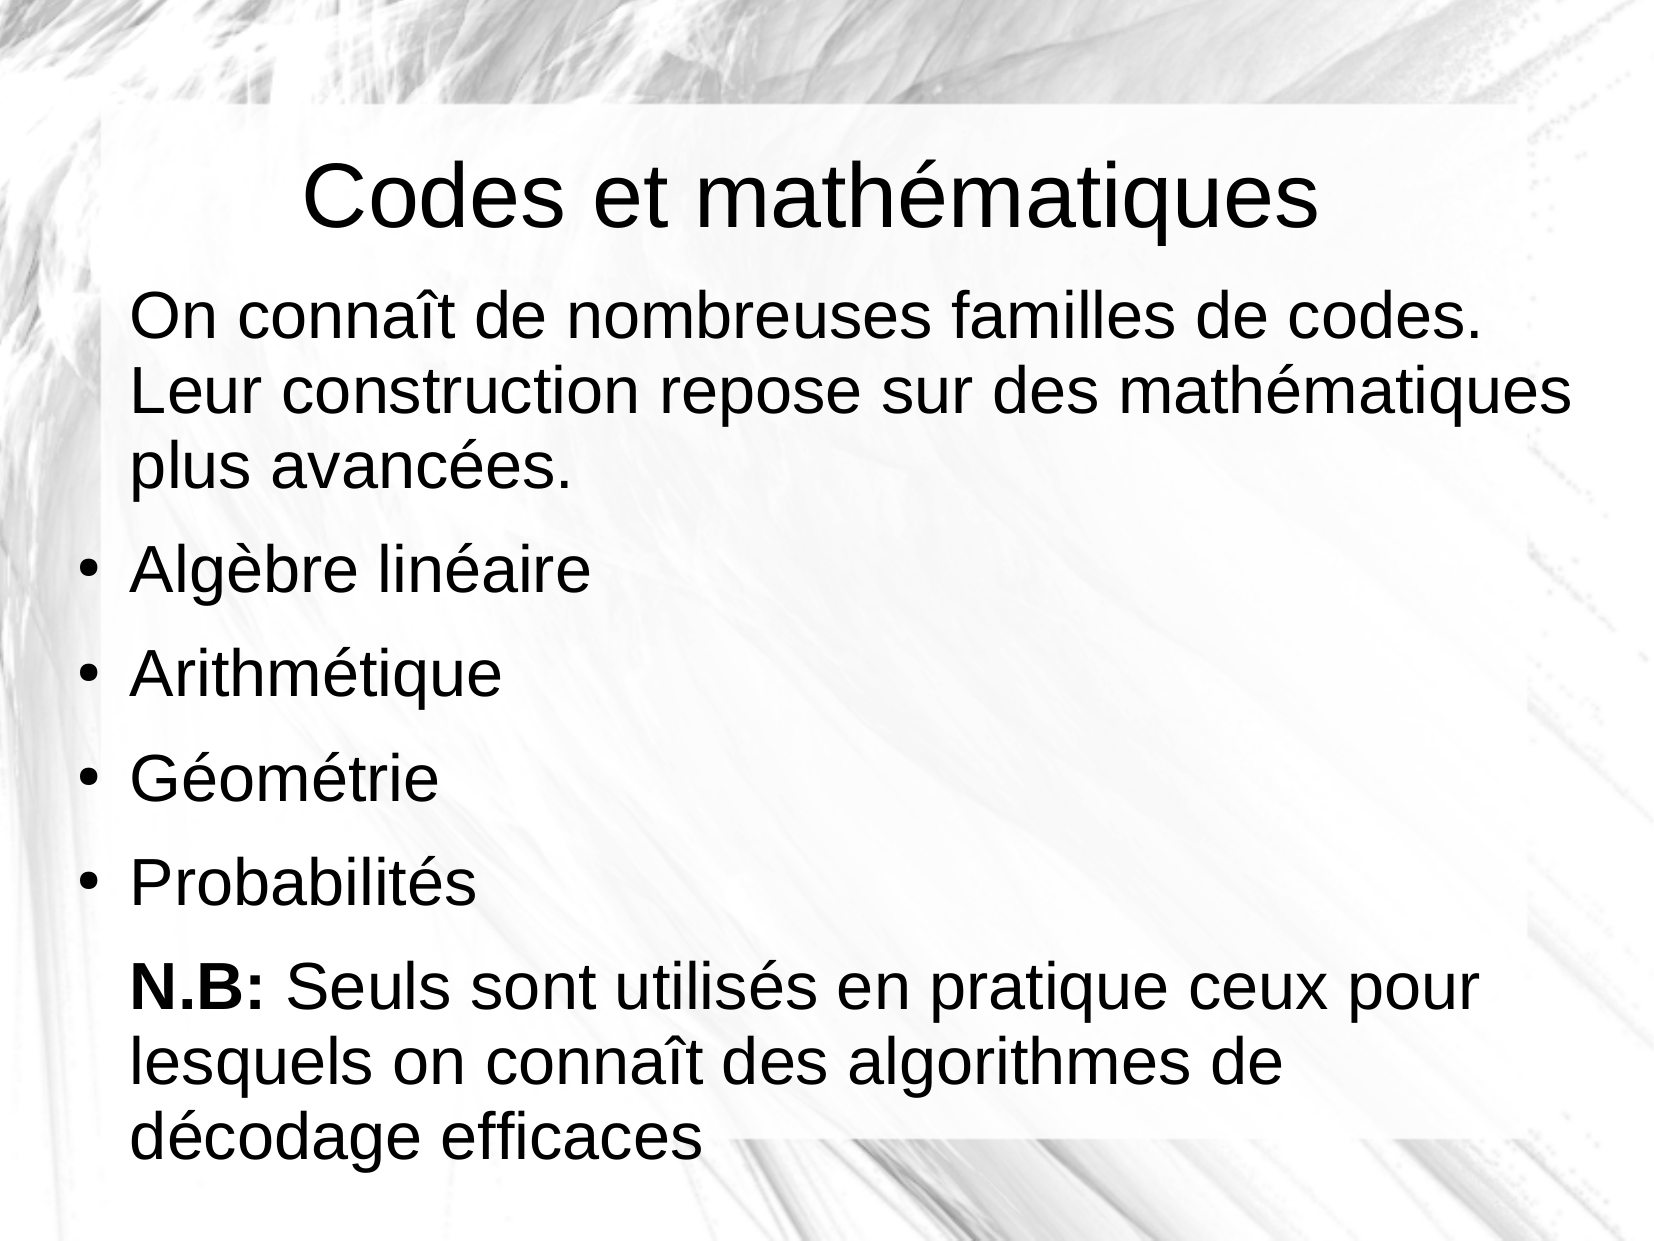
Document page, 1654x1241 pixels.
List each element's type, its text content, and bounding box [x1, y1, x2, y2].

list On connaît de nombreuses familles de codes. Leur construction repose sur des mathématiques plus avancées. Algèbre linéaire Arithmétique Géométrie Probabilités N.B: Seuls sont utilisés en pratique ceux pour lesquels on connaît des algorithmes de décodage efficaces .. [59, 278, 1595, 1083]
picture [0, 0, 1654, 1241]
title Codes et mathématiques [118, 119, 1506, 273]
